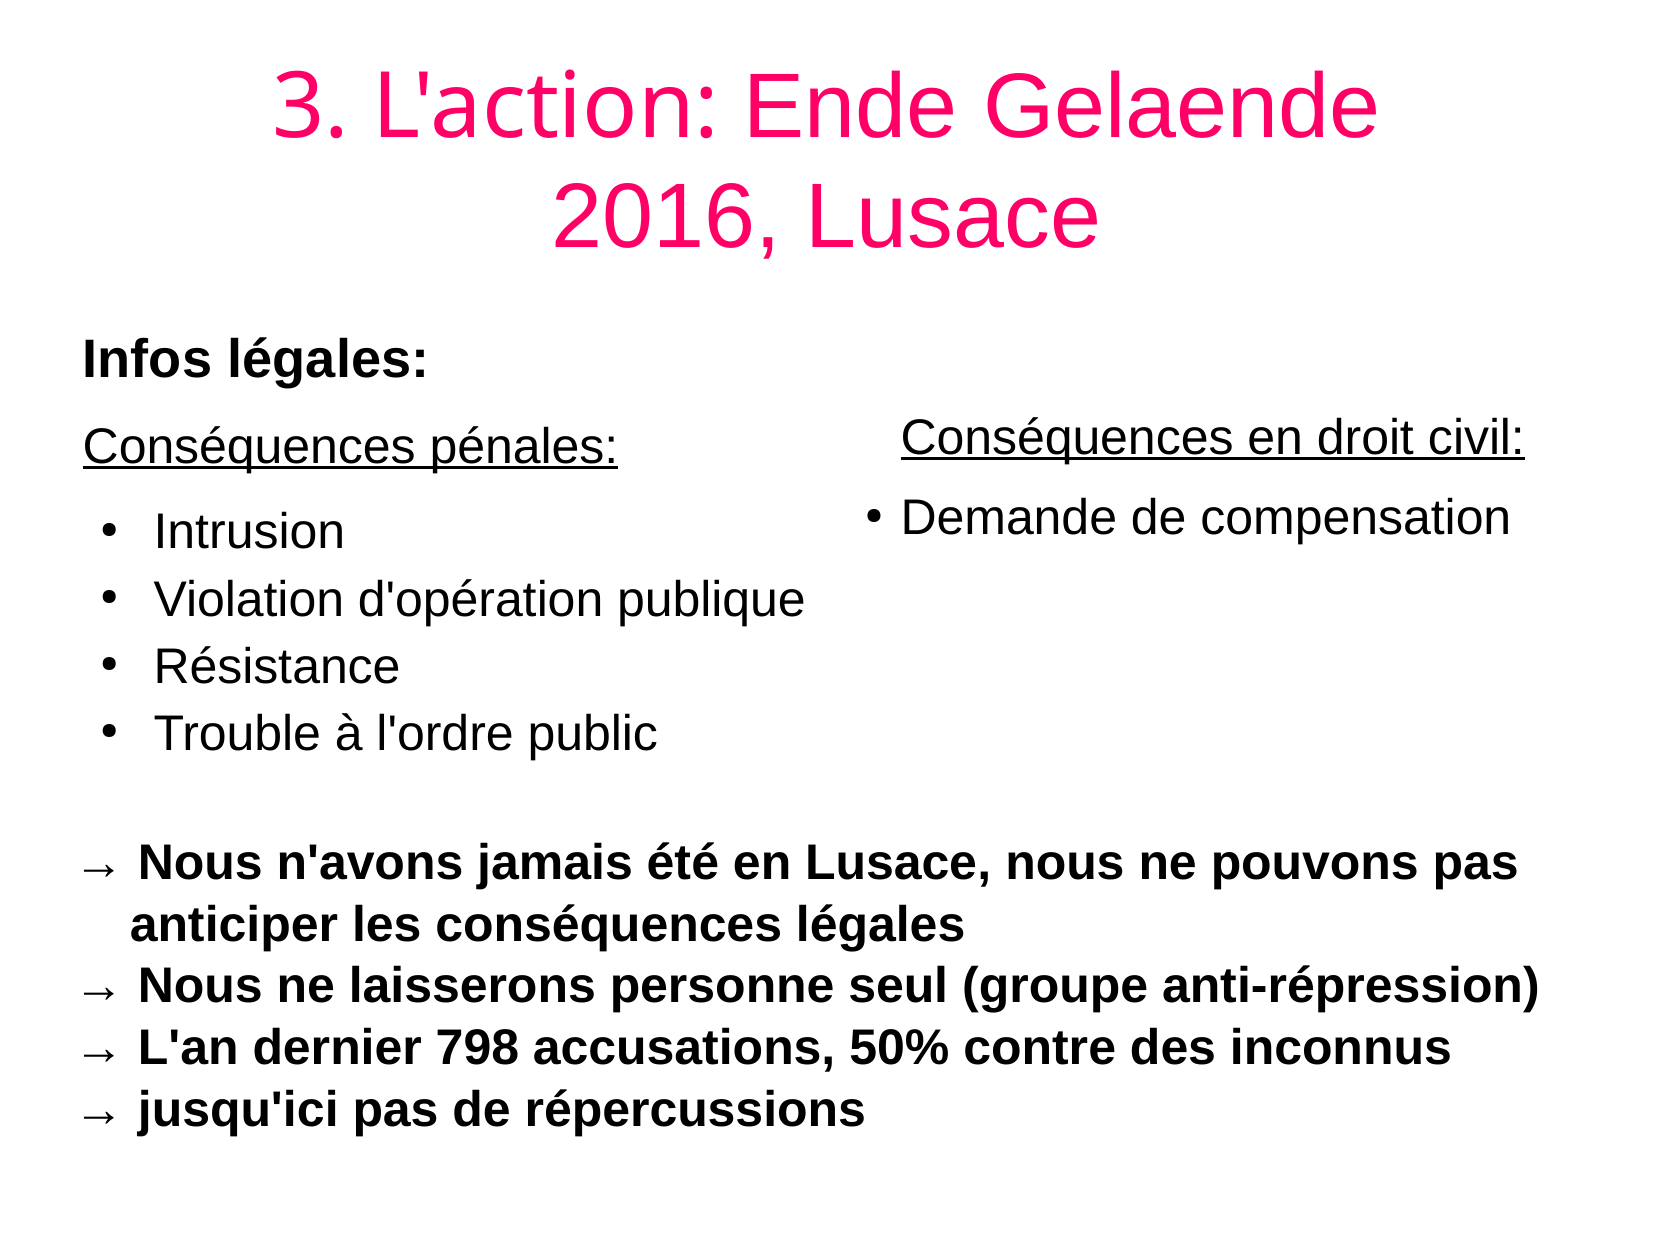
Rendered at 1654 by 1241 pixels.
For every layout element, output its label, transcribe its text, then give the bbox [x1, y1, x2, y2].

text_box Conséquences en droit civil: Demande de compensation [850, 401, 1568, 826]
title 3. L'action: Ende Gelaende 2016, Lusace [82, 43, 1571, 263]
list Infos légales: Conséquences pénales: Intrusion Violation d'opération publique Résistance Trouble à l'ordre public [82, 328, 886, 826]
text_box → Nous n'avons jamais été en Lusace, nous ne pouvons pas anticiper les conséquences légales → Nous ne laisserons personne seul (groupe anti-répression) → L'an dernier 798 accusations, 50% contre des inconnus → jusqu'ici pas de répercussions [59, 826, 1587, 1193]
